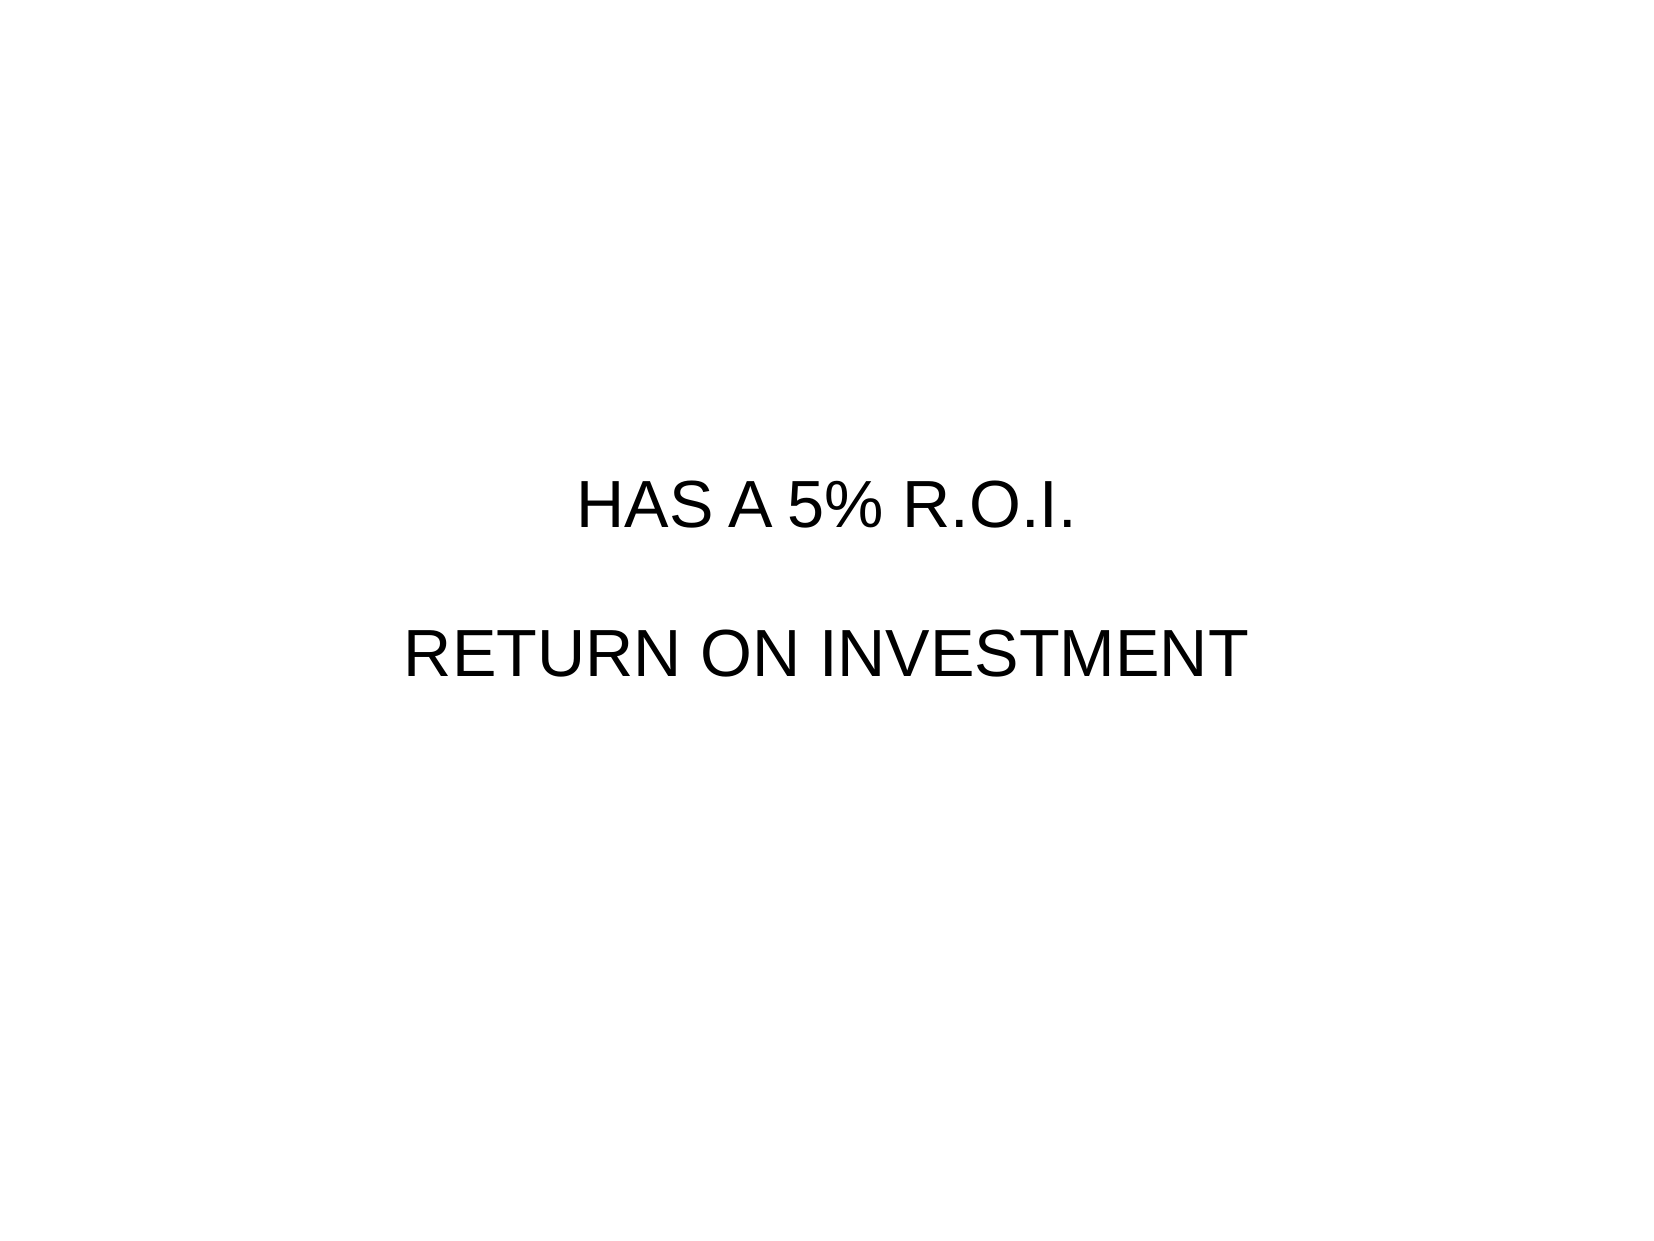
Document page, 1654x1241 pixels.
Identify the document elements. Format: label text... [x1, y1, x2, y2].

subtitle HAS A 5% R.O.I. RETURN ON INVESTMENT [82, 49, 1571, 1109]
